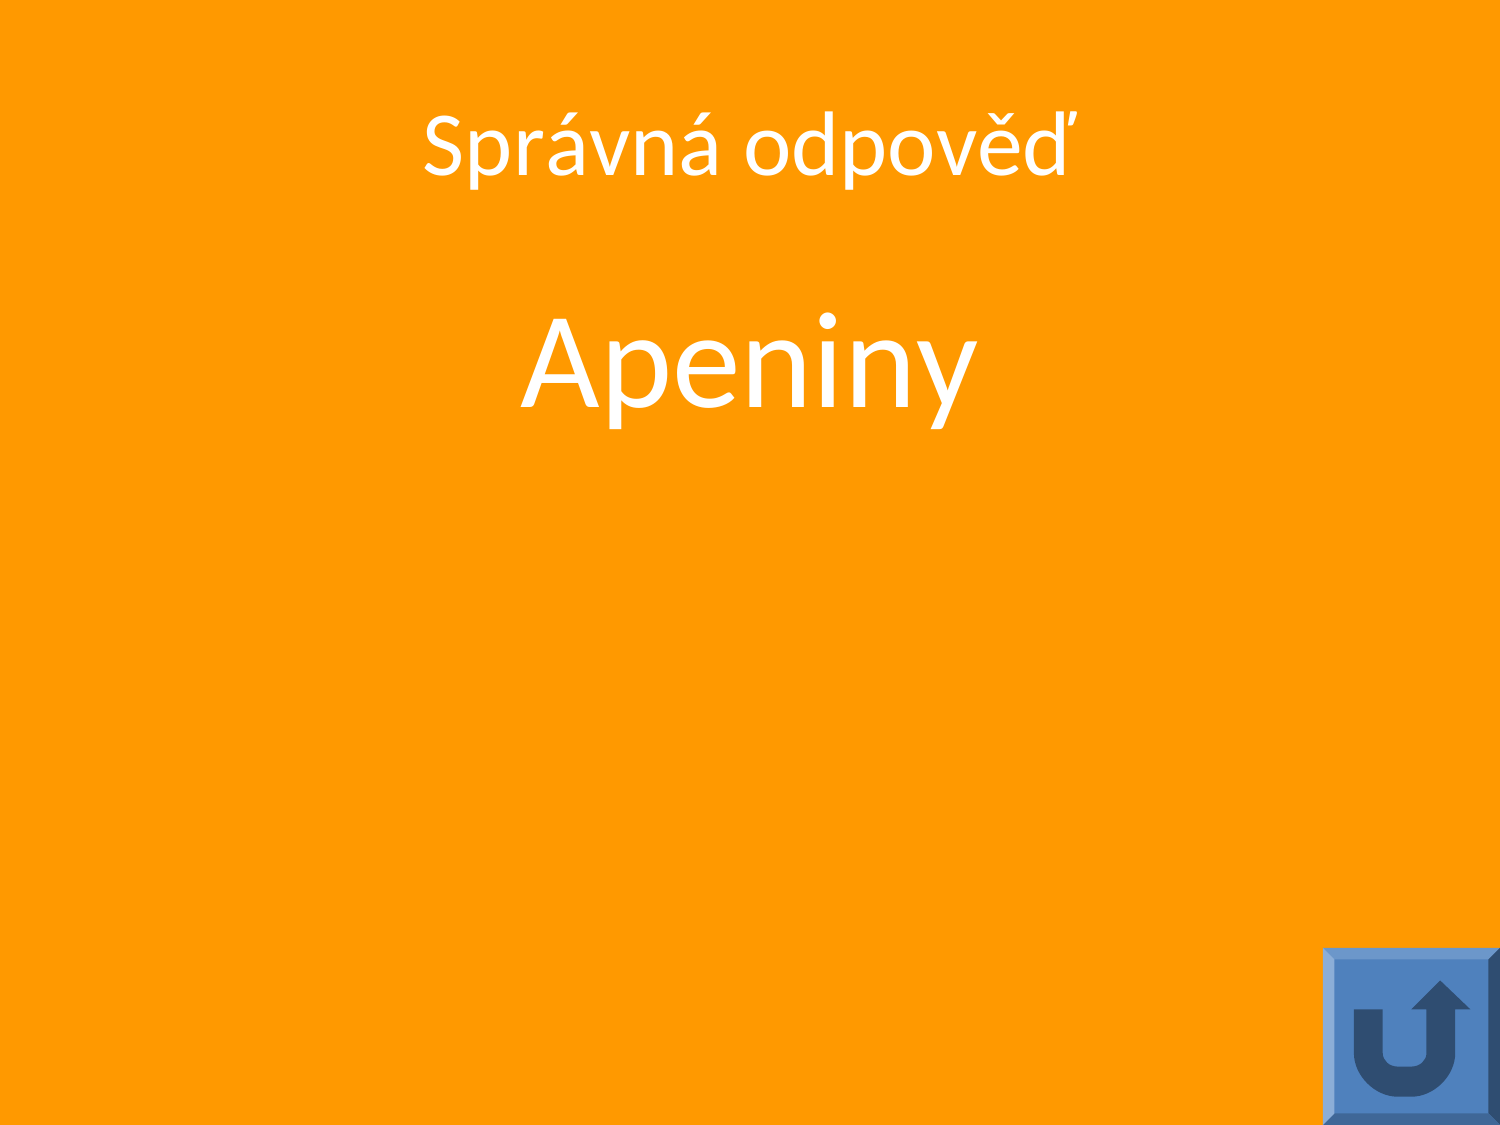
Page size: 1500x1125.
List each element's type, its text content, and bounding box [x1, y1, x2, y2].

list Apeniny [75, 262, 1426, 1006]
text_box [1324, 947, 1500, 1125]
title Správná odpověď [75, 45, 1426, 233]
